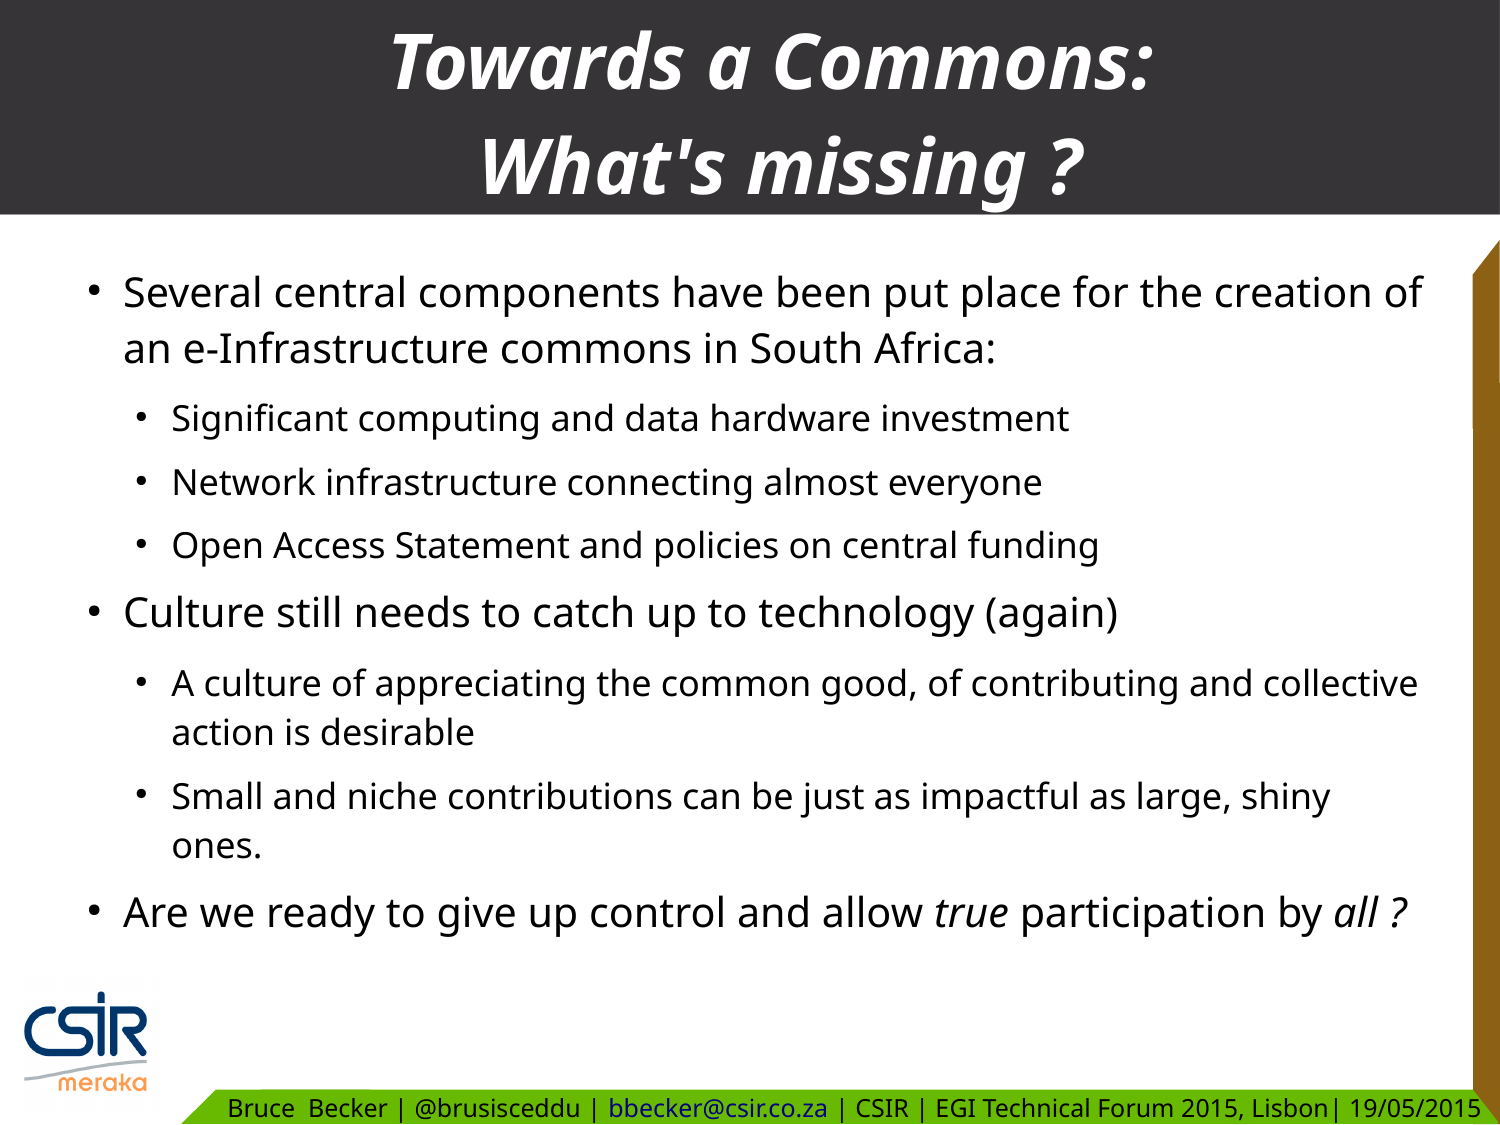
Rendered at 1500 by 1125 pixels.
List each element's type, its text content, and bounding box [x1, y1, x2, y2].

picture [10, 974, 161, 1112]
list Several central components have been put place for the creation of an e-Infrastructure commons in South Africa: Significant computing and data hardware investment Network infrastructure connecting almost everyone Open Access Statement and policies on central funding Culture still needs to catch up to technology (again) A culture of appreciating the common good, of contributing and collective action is desirable Small and niche contributions can be just as impactful as large, shiny ones. Are we ready to give up control and allow true participation by all ? [75, 263, 1425, 969]
picture [0, 0, 1500, 215]
title Towards a Commons: What's missing ? [185, 18, 1377, 206]
